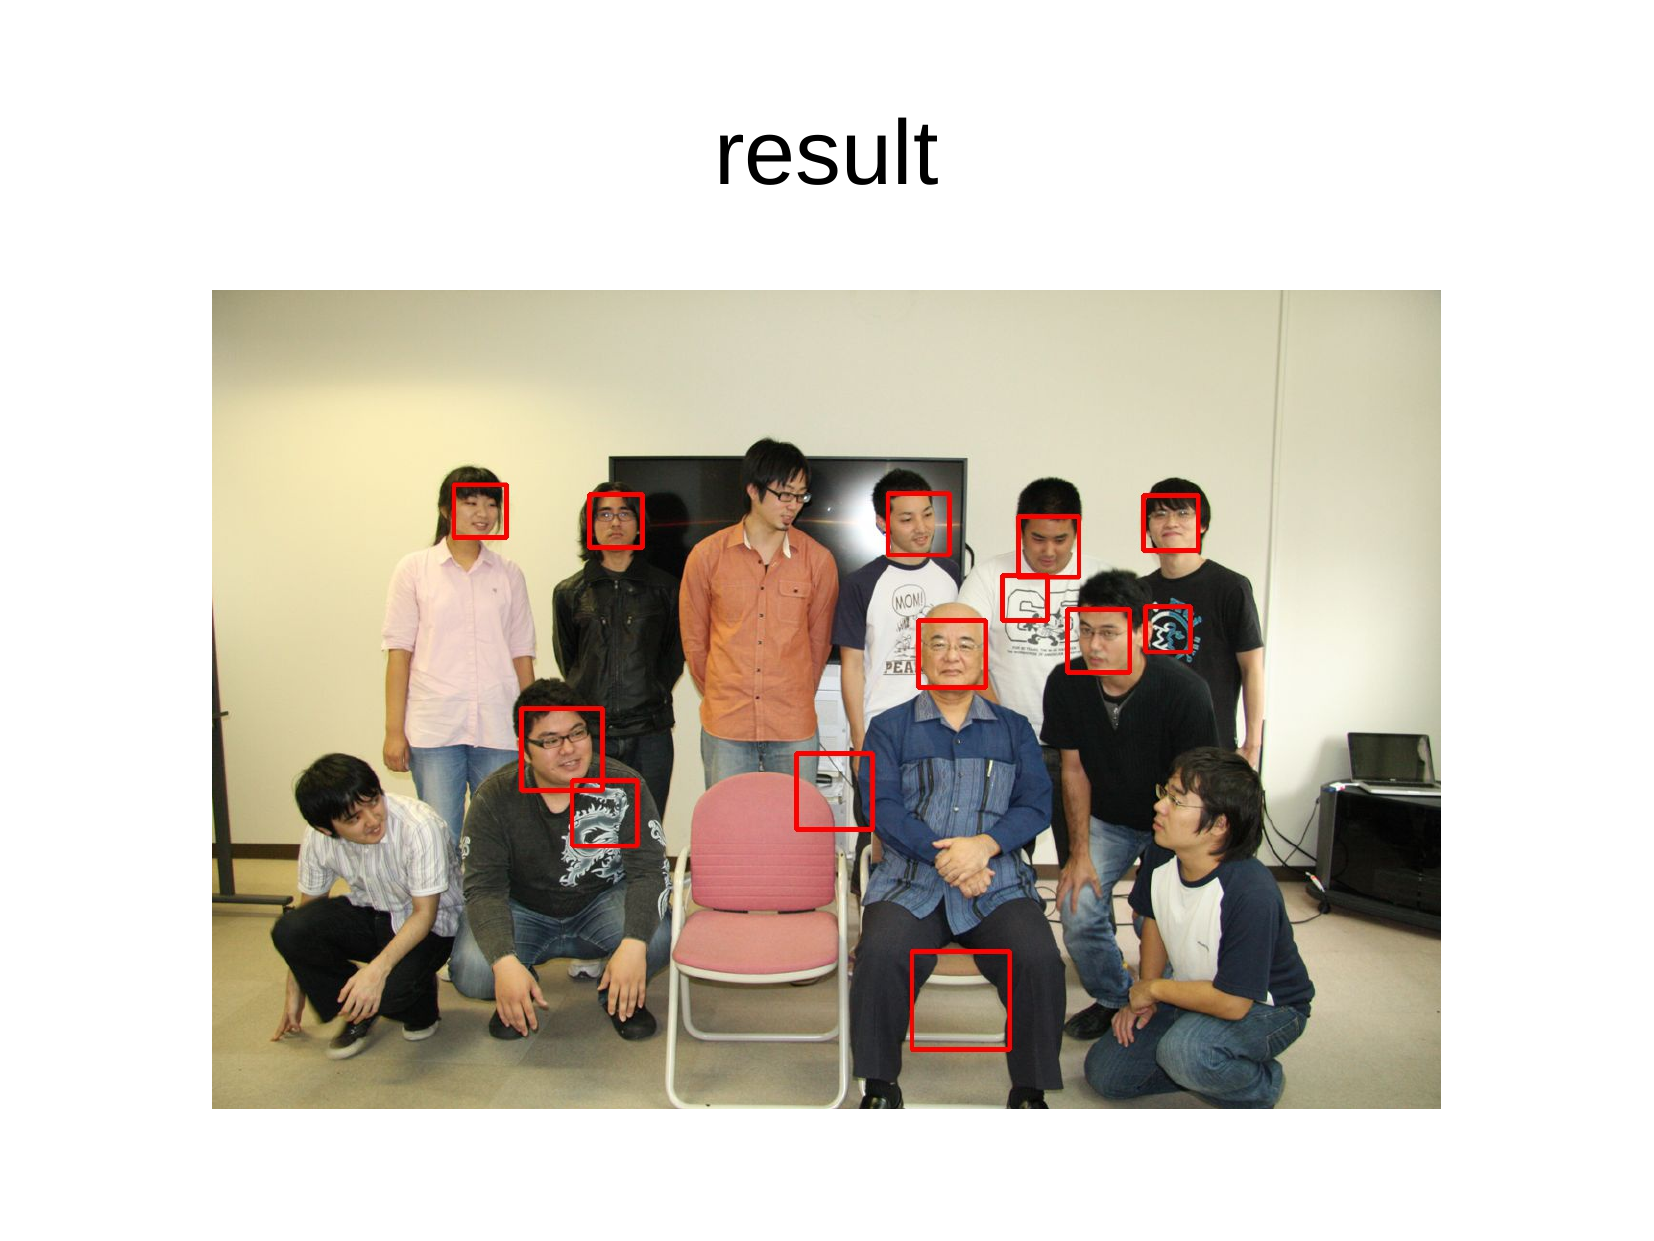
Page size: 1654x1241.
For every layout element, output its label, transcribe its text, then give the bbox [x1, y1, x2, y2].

picture [212, 290, 1441, 1109]
title result [82, 49, 1571, 257]
